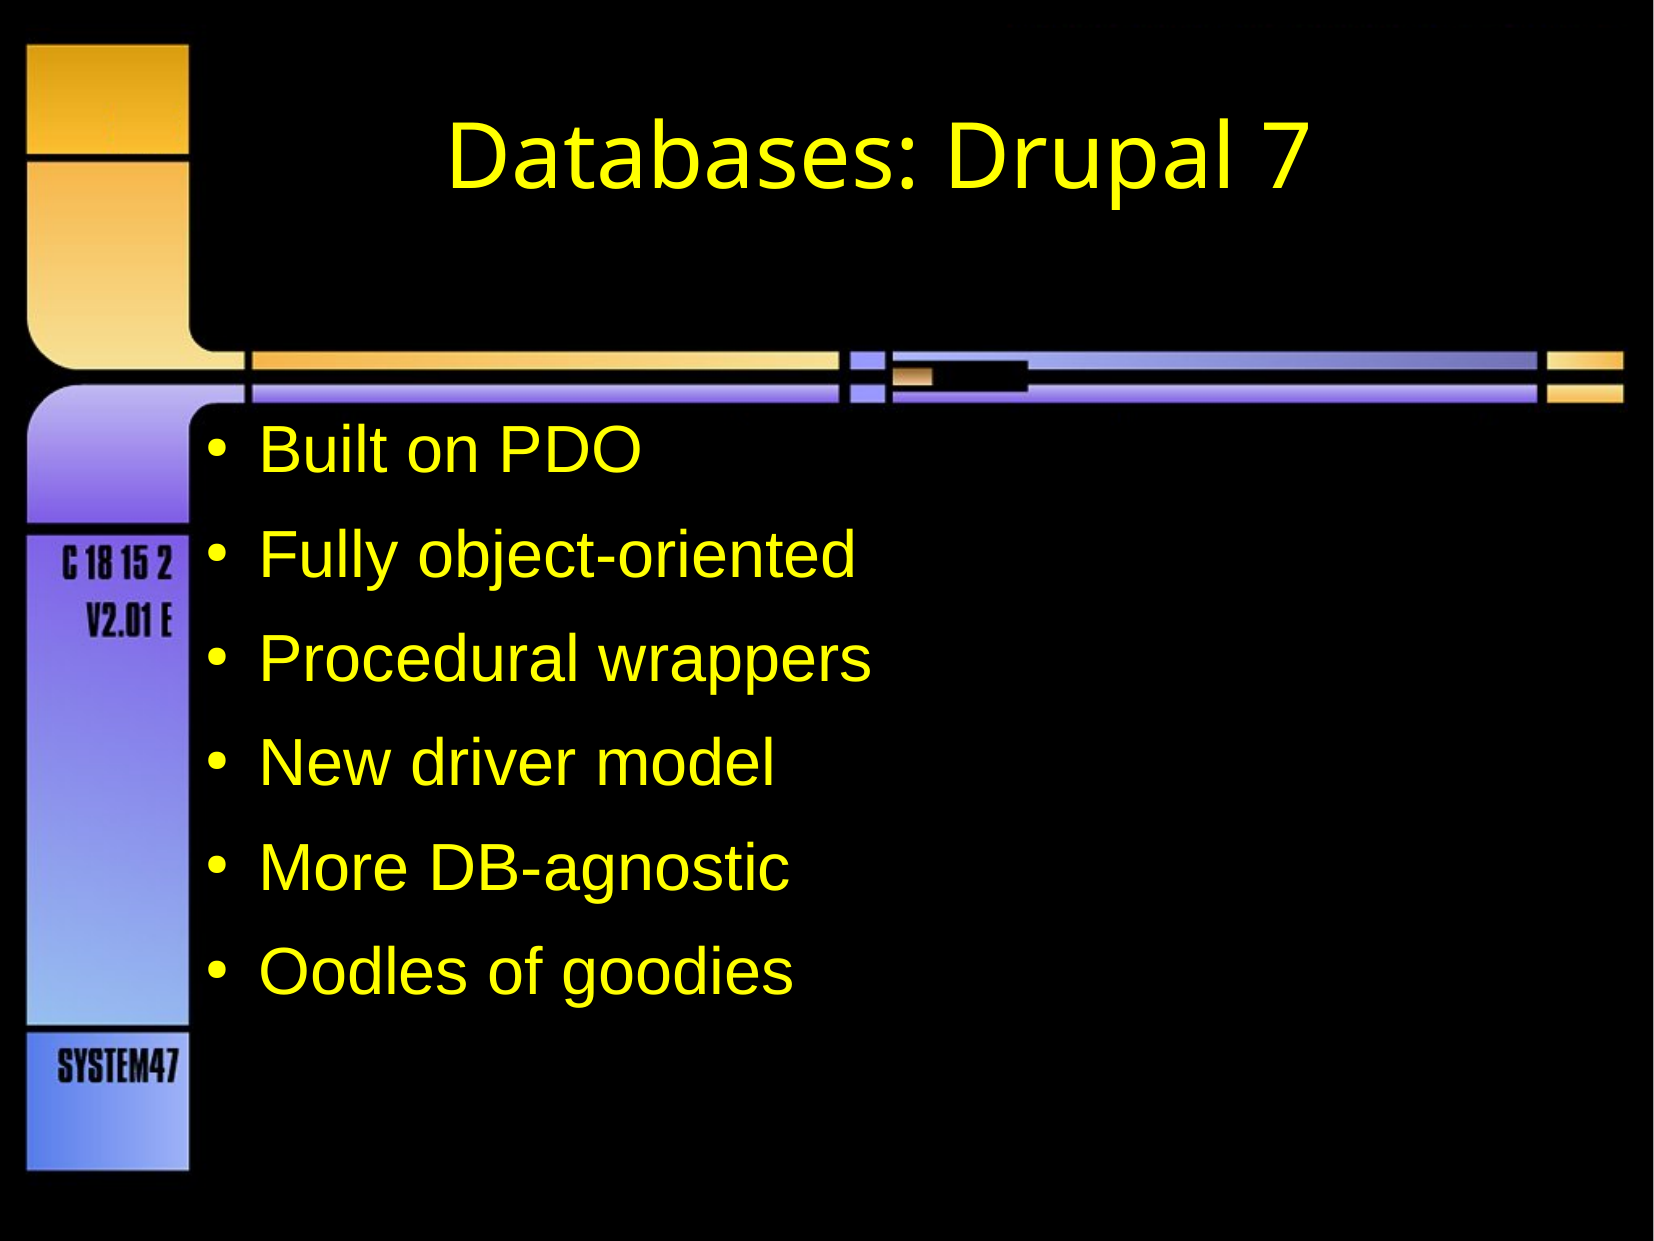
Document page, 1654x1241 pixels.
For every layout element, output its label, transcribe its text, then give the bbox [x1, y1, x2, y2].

list Built on PDO Fully object-oriented Procedural wrappers New driver model More DB-agnostic Oodles of goodies [187, 412, 1571, 1109]
picture [0, 0, 1654, 1241]
title Databases: Drupal 7 [187, 49, 1571, 257]
